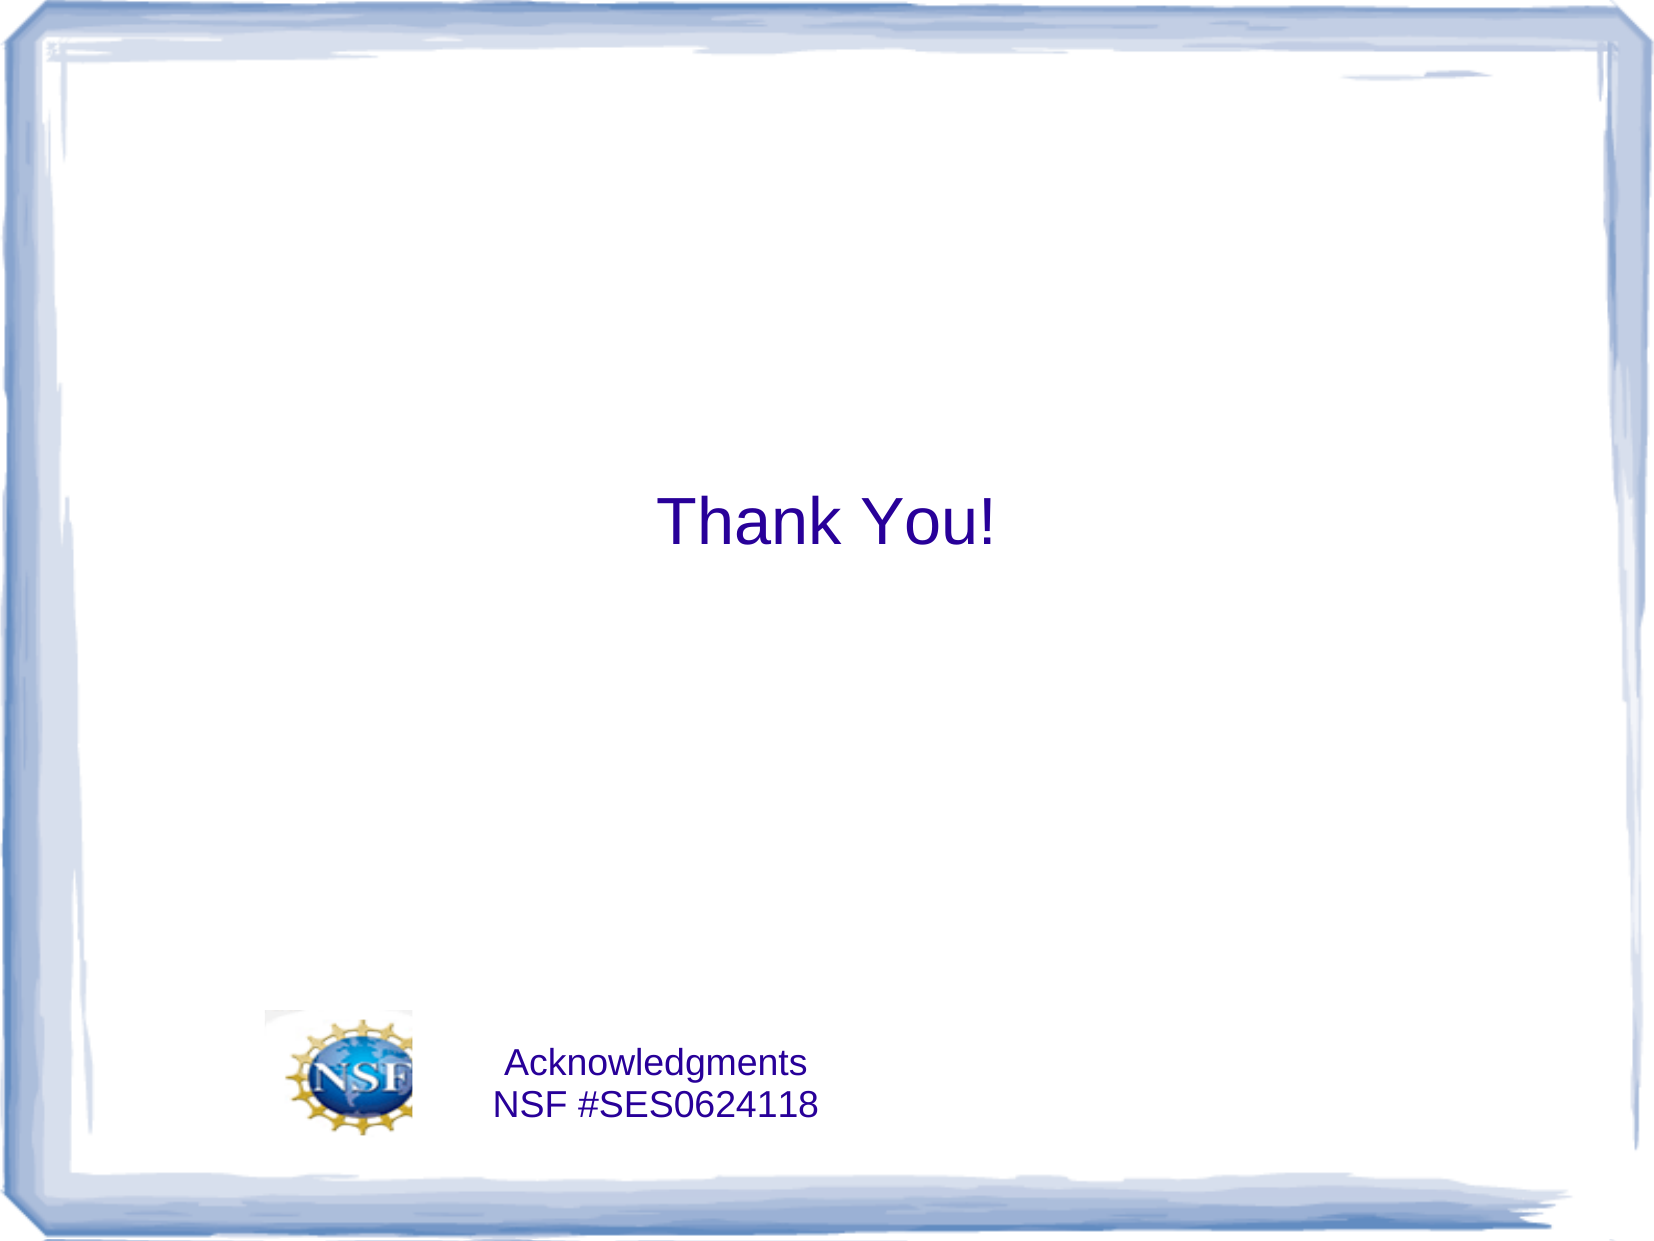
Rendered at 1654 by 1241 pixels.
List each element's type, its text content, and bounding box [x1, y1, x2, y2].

picture [264, 1010, 413, 1144]
picture [0, 0, 1654, 1241]
subtitle Thank You! [82, 287, 1571, 831]
text_box Acknowledgments NSF #SES0624118 [0, 683, 1401, 1227]
